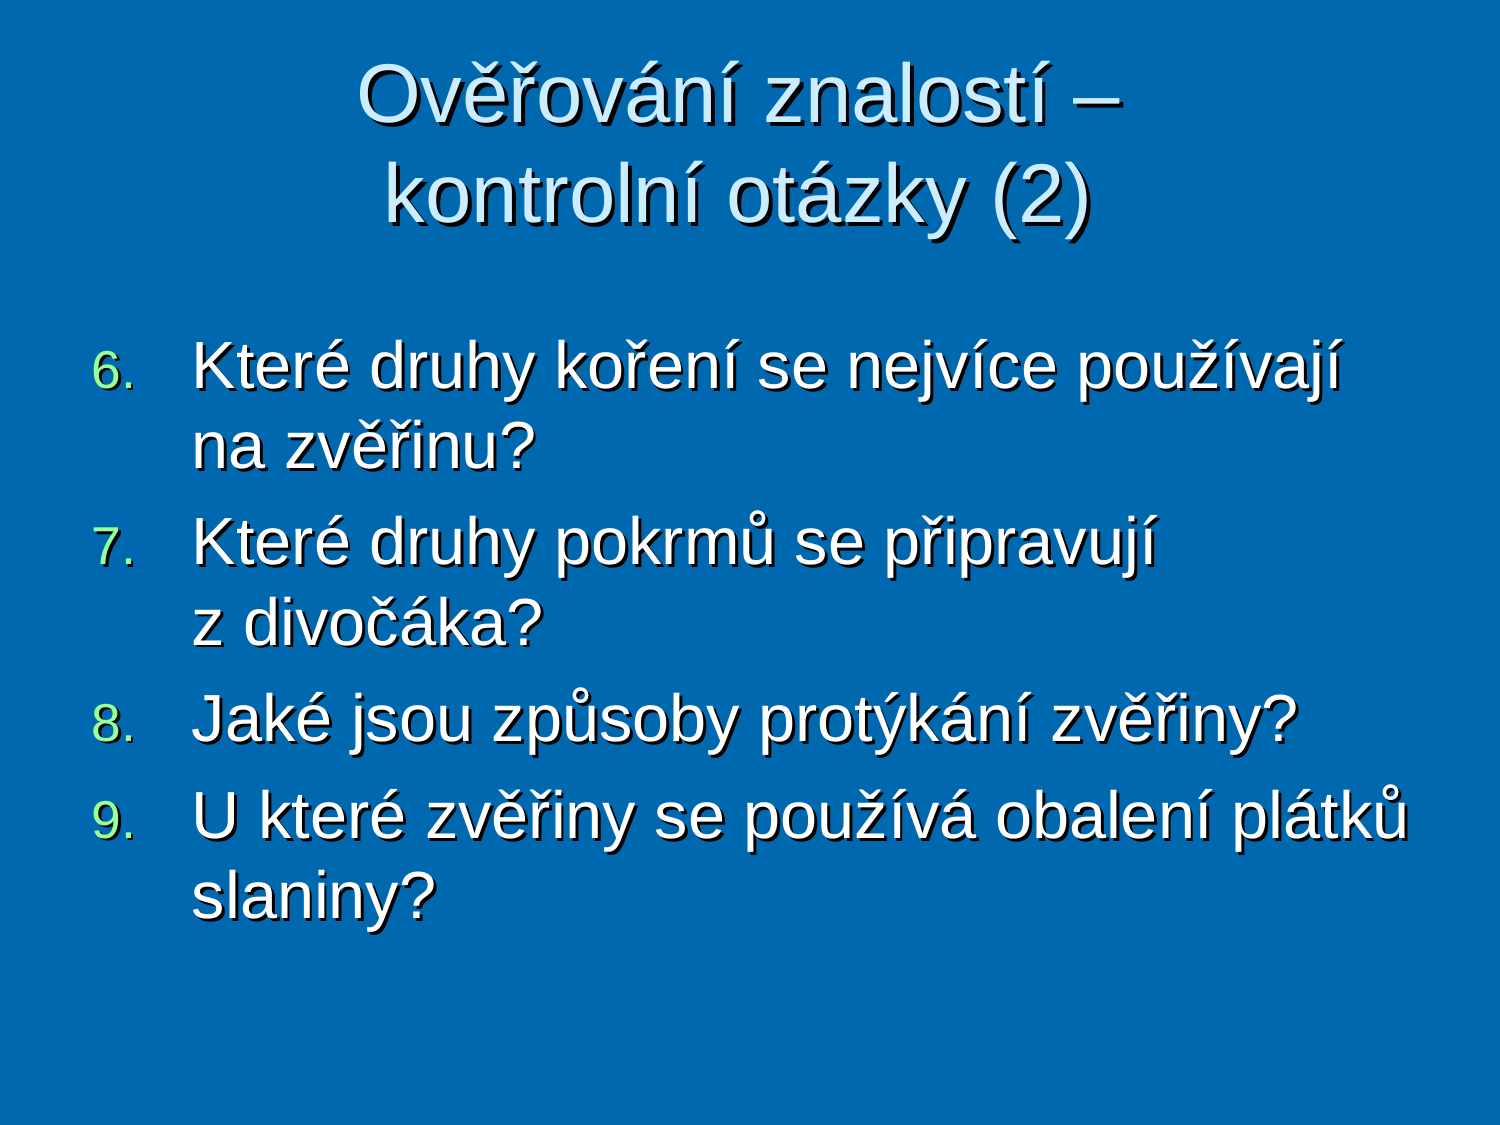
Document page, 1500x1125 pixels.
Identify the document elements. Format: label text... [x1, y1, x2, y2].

title Ověřování znalostí – kontrolní otázky (2) [75, 31, 1426, 247]
list Které druhy koření se nejvíce používají na zvěřinu? Které druhy pokrmů se připravují z divočáka? Jaké jsou způsoby protýkání zvěřiny? U které zvěřiny se používá obalení plátků slaniny? [76, 314, 1427, 1057]
